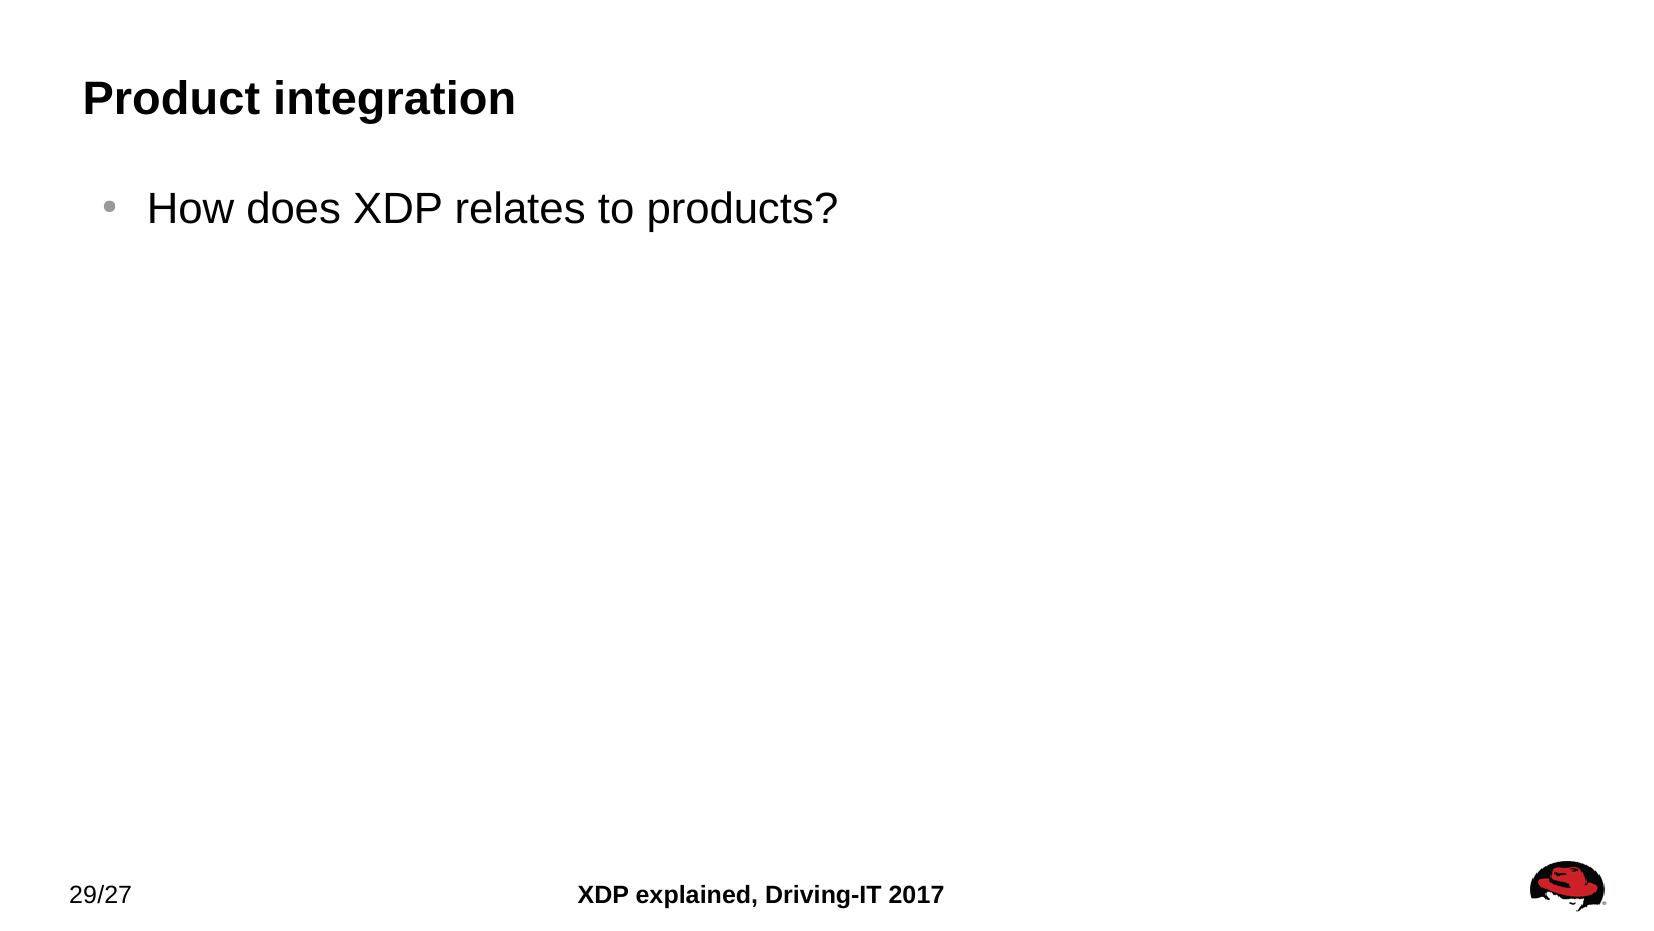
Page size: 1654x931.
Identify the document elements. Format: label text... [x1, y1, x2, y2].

list How does XDP relates to products? [86, 183, 1575, 779]
picture [1529, 859, 1613, 918]
title Product integration [82, 28, 1571, 169]
